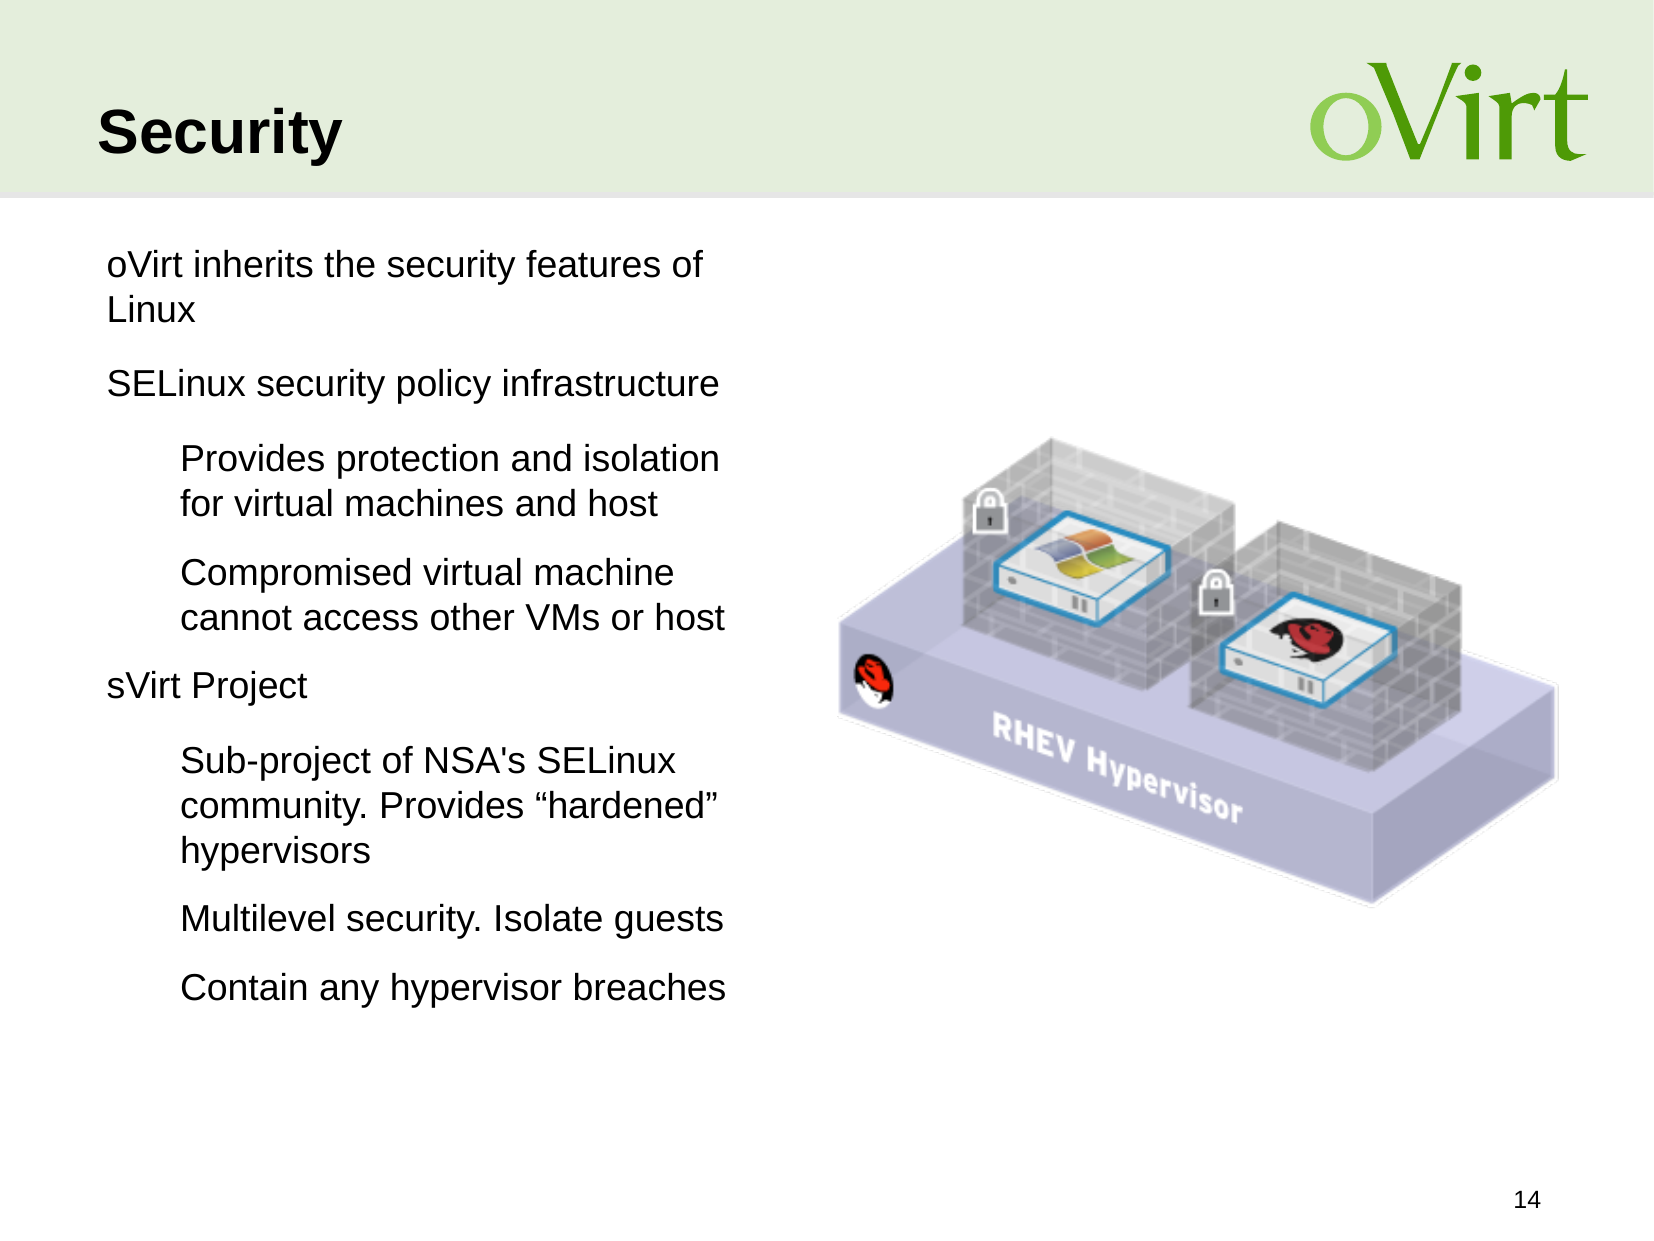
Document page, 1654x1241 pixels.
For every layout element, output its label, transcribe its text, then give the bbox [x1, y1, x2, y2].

title Security [82, 37, 1571, 226]
list oVirt inherits the security features of Linux SELinux security policy infrastructure Provides protection and isolation for virtual machines and host Compromised virtual machine cannot access other VMs or host sVirt Project Sub-project of NSA's SELinux community. Provides “hardened” hypervisors Multilevel security. Isolate guests Contain any hypervisor breaches [76, 232, 784, 1073]
picture [837, 420, 1604, 910]
